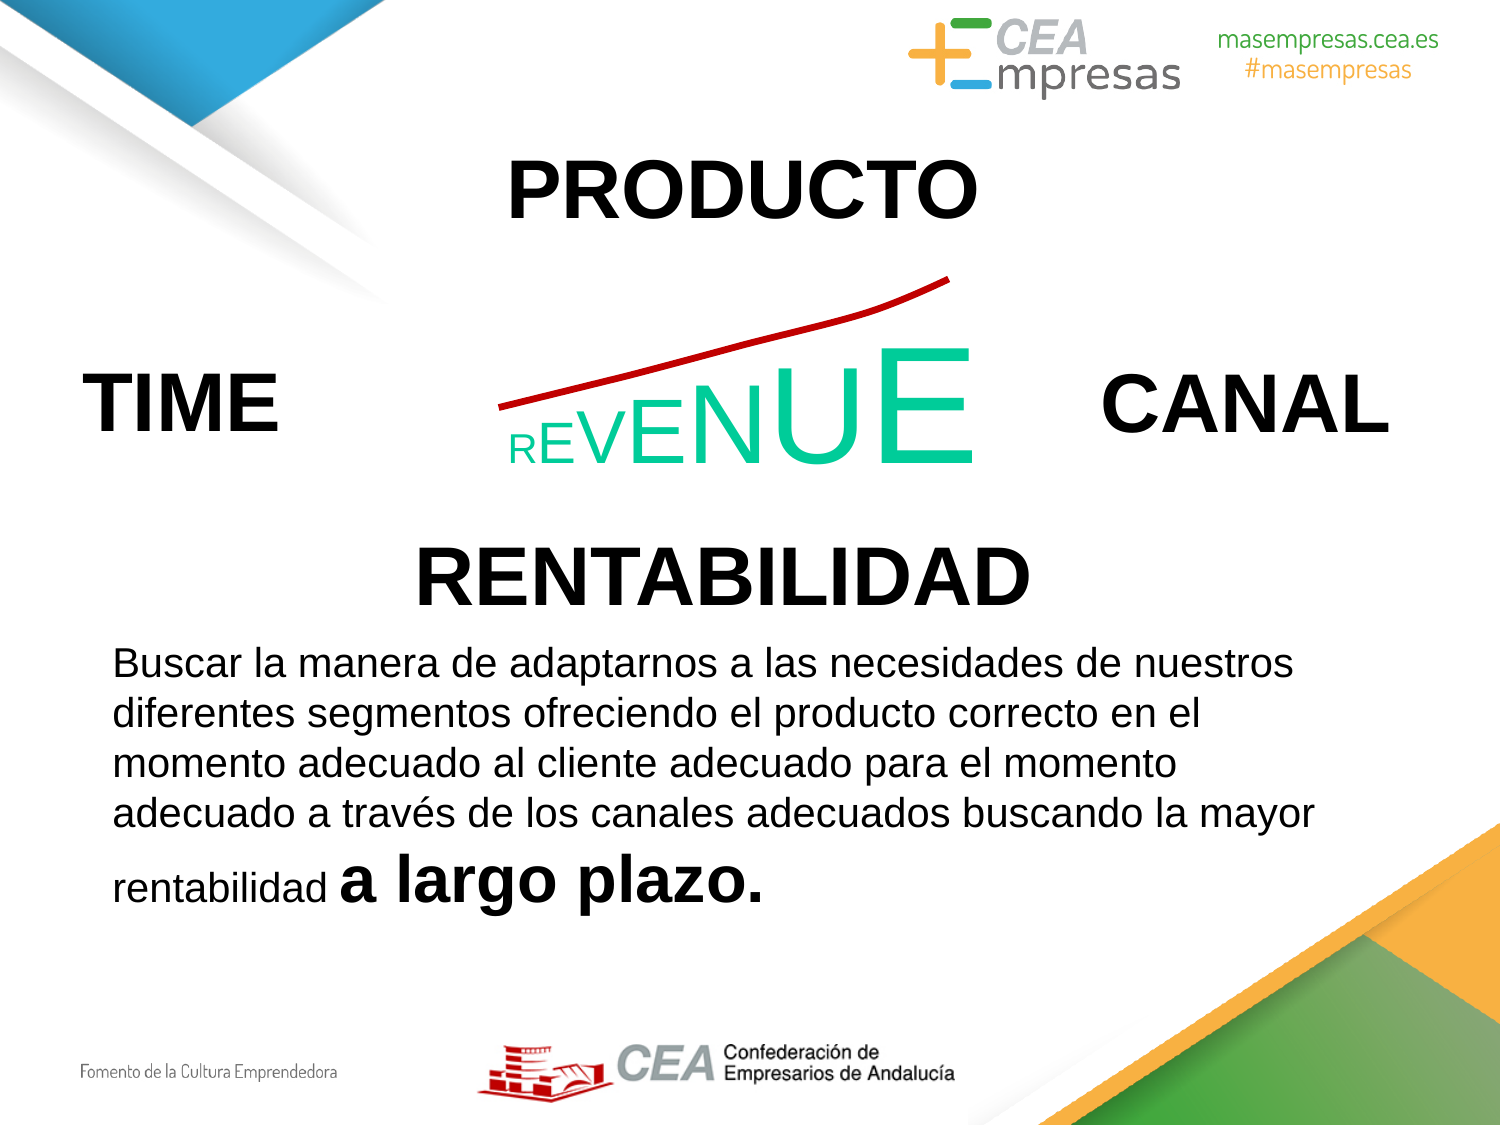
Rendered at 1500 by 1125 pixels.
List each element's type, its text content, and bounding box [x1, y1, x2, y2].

picture [0, 0, 532, 304]
text_box RENTABILIDAD [399, 514, 1048, 630]
text_box REVENUE [492, 289, 995, 505]
picture [81, 1063, 337, 1082]
picture [968, 818, 1500, 1125]
text_box CANAL [1085, 341, 1406, 457]
picture [1216, 32, 1441, 87]
text_box Buscar la manera de adaptarnos a las necesidades de nuestros diferentes segmentos ofreciendo el producto correcto en el momento adecuado al cliente adecuado para el momento adecuado a través de los canales adecuados buscando la mayor rentabilidad a largo plazo. [97, 552, 1350, 1049]
picture [908, 18, 1180, 100]
picture [476, 1049, 955, 1103]
text_box TIME [67, 340, 297, 456]
text_box PRODUCTO [491, 127, 996, 243]
